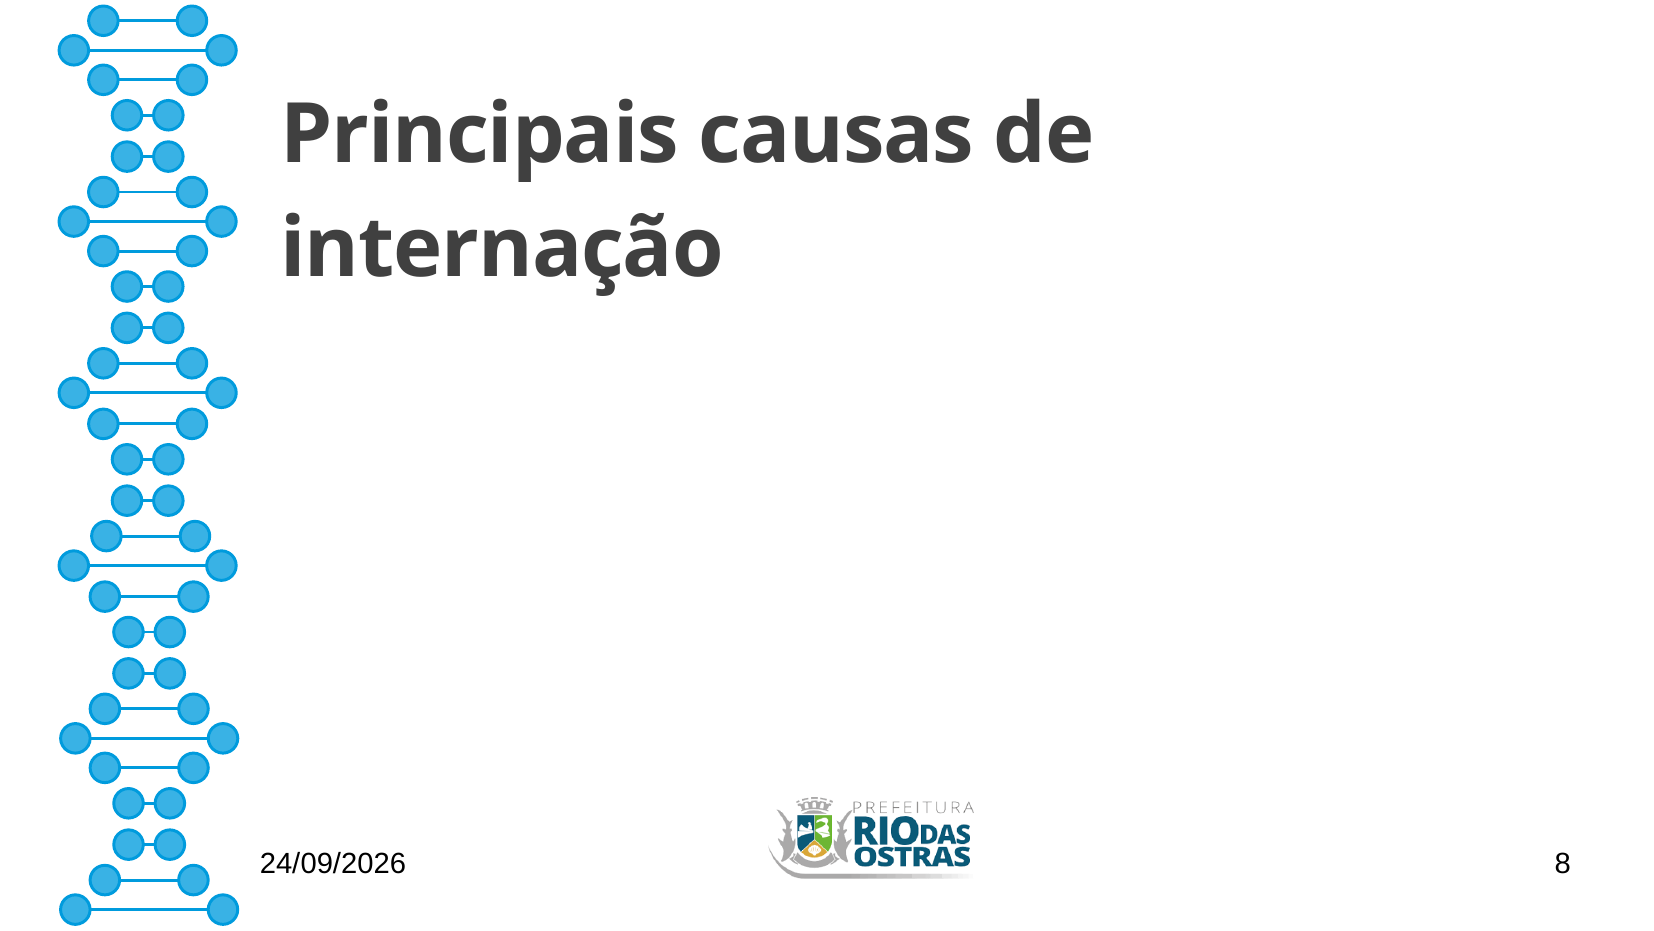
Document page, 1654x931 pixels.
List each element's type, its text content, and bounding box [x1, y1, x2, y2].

text_box Principais causas de internação [265, 66, 1329, 148]
picture [767, 797, 975, 879]
